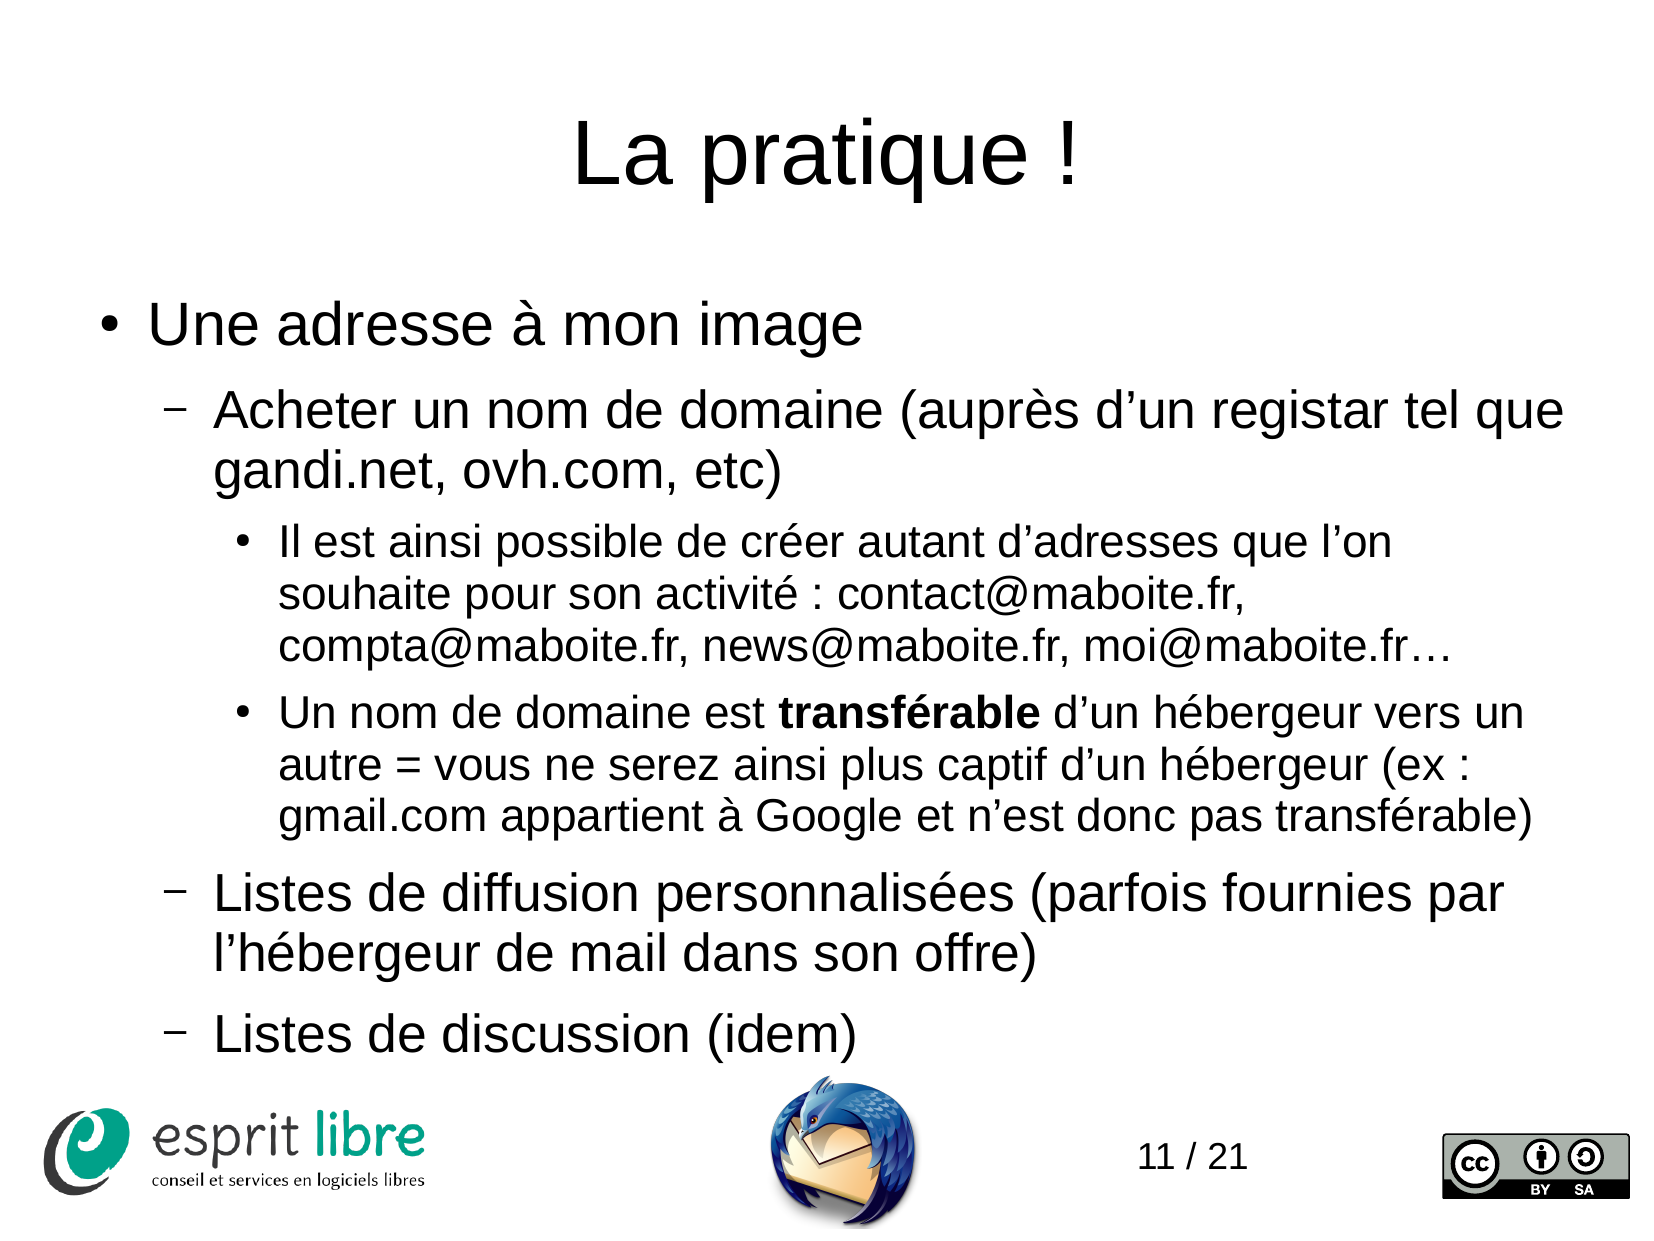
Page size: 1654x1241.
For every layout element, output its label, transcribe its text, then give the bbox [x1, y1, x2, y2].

list Une adresse à mon image Acheter un nom de domaine (auprès d’un registar tel que gandi.net, ovh.com, etc) Il est ainsi possible de créer autant d’adresses que l’on souhaite pour son activité : contact@maboite.fr, compta@maboite.fr, news@maboite.fr, moi@maboite.fr… Un nom de domaine est transférable d’un hébergeur vers un autre = vous ne serez ainsi plus captif d’un hébergeur (ex : gmail.com appartient à Google et n’est donc pas transférable) Listes de diffusion personnalisées (parfois fournies par l’hébergeur de mail dans son offre) Listes de discussion (idem) [82, 290, 1571, 1075]
picture [767, 1075, 922, 1229]
picture [0, 1009, 480, 1241]
title La pratique ! [82, 49, 1571, 257]
